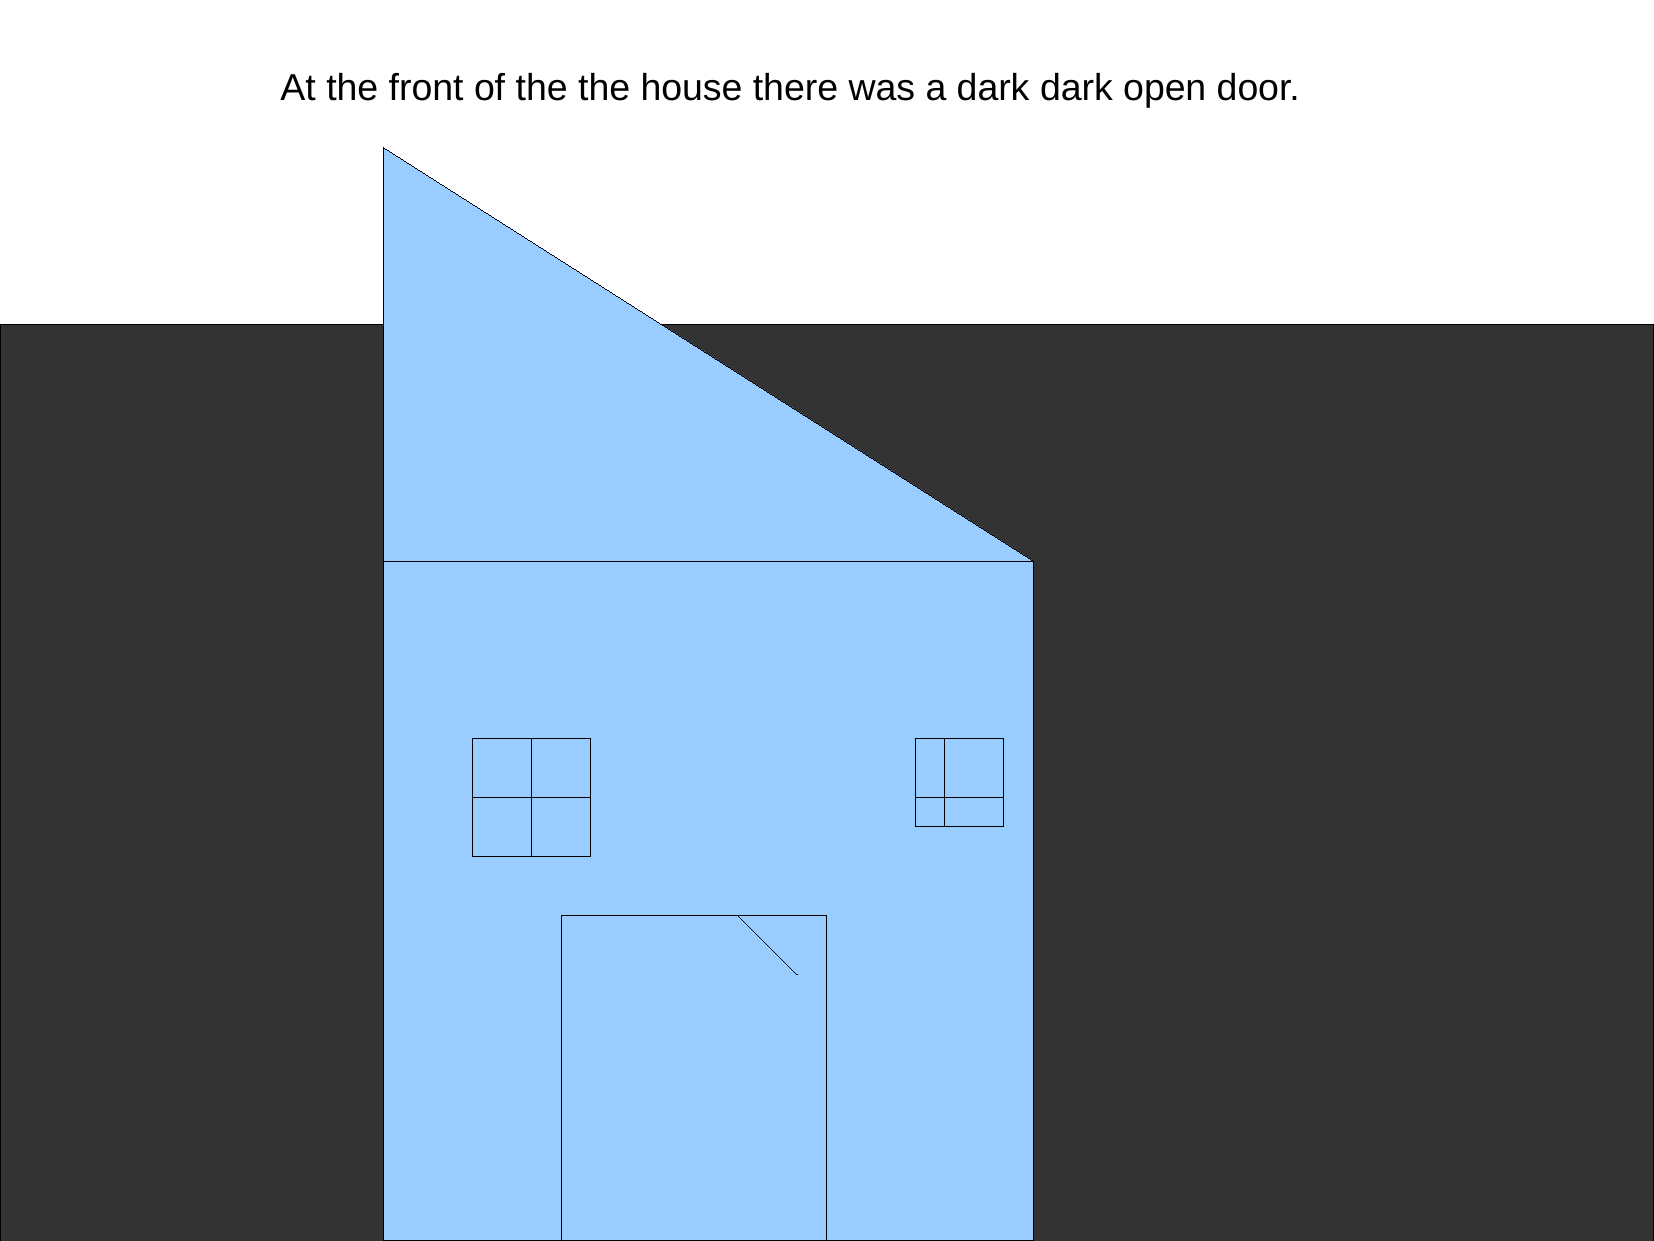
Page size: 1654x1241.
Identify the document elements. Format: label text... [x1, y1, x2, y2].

text_box [562, 916, 826, 1241]
text_box At the front of the the house there was a dark dark open door. [265, 59, 1447, 116]
text_box [0, 147, 1654, 1241]
